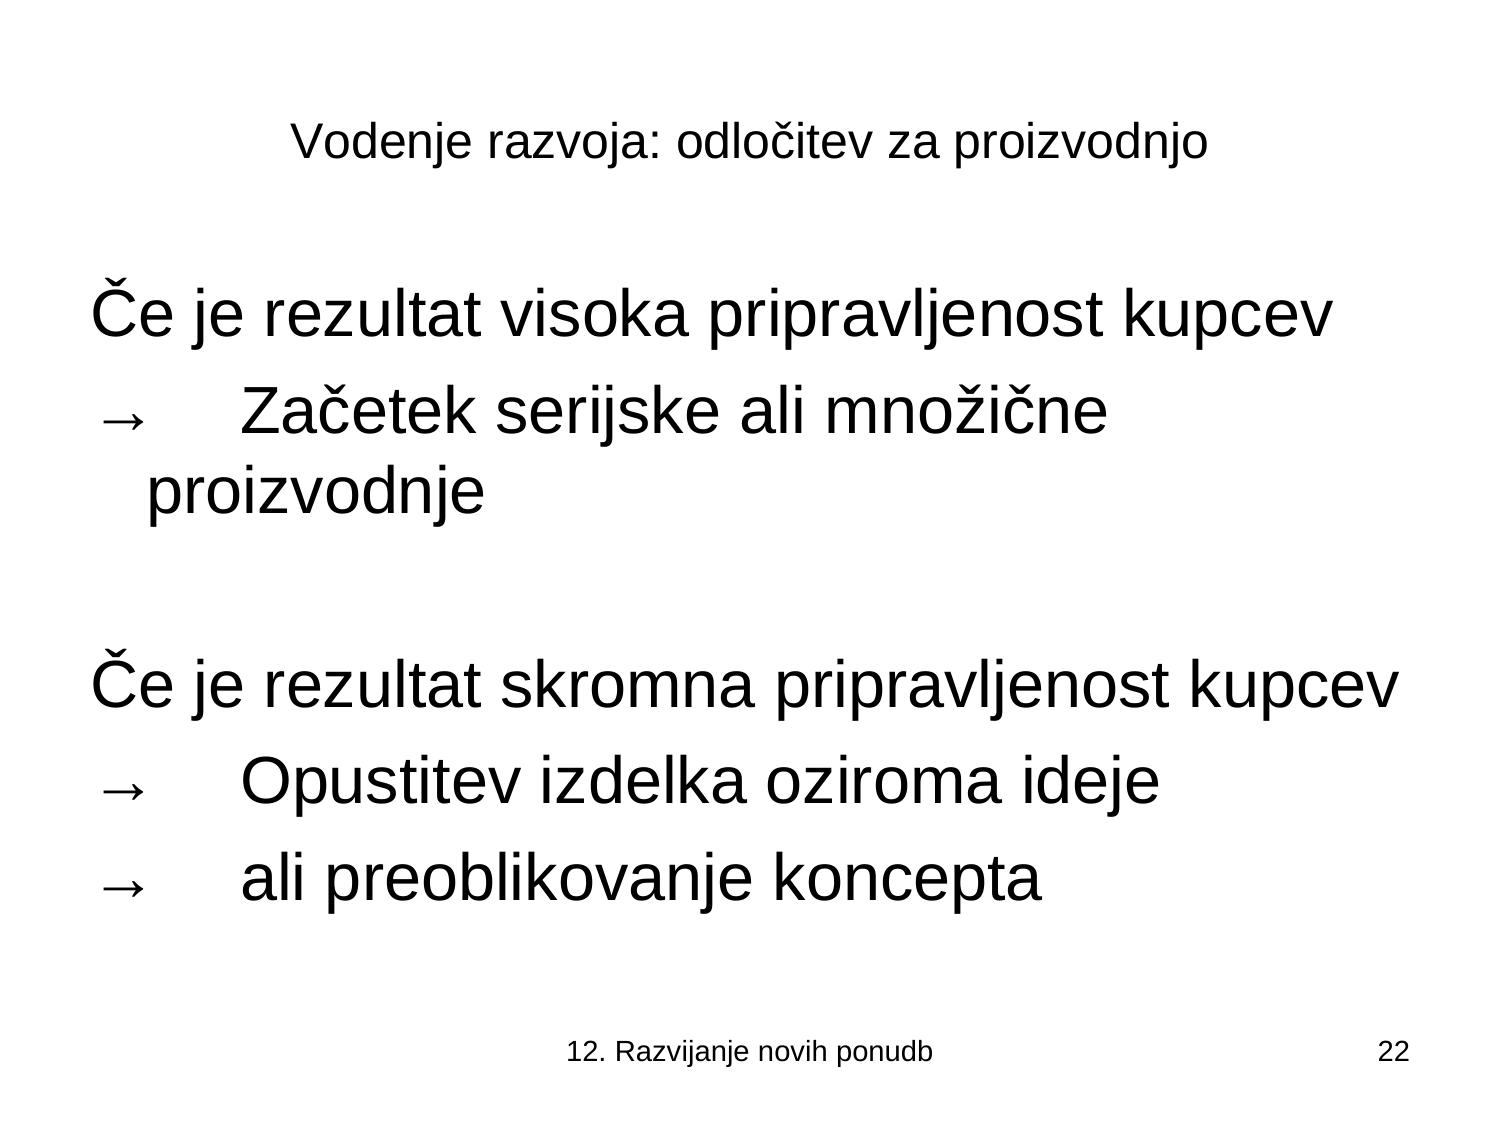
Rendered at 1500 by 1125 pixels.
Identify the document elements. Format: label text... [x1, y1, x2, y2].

text_box 12. Razvijanje novih ponudb [512, 1024, 988, 1103]
title Vodenje razvoja: odločitev za proizvodnjo [75, 45, 1426, 233]
text_box <number> [1074, 1024, 1426, 1103]
list Če je rezultat visoka pripravljenost kupcev → Začetek serijske ali množične proizvodnje Če je rezultat skromna pripravljenost kupcev → Opustitev izdelka oziroma ideje → ali preoblikovanje koncepta [75, 262, 1426, 1018]
